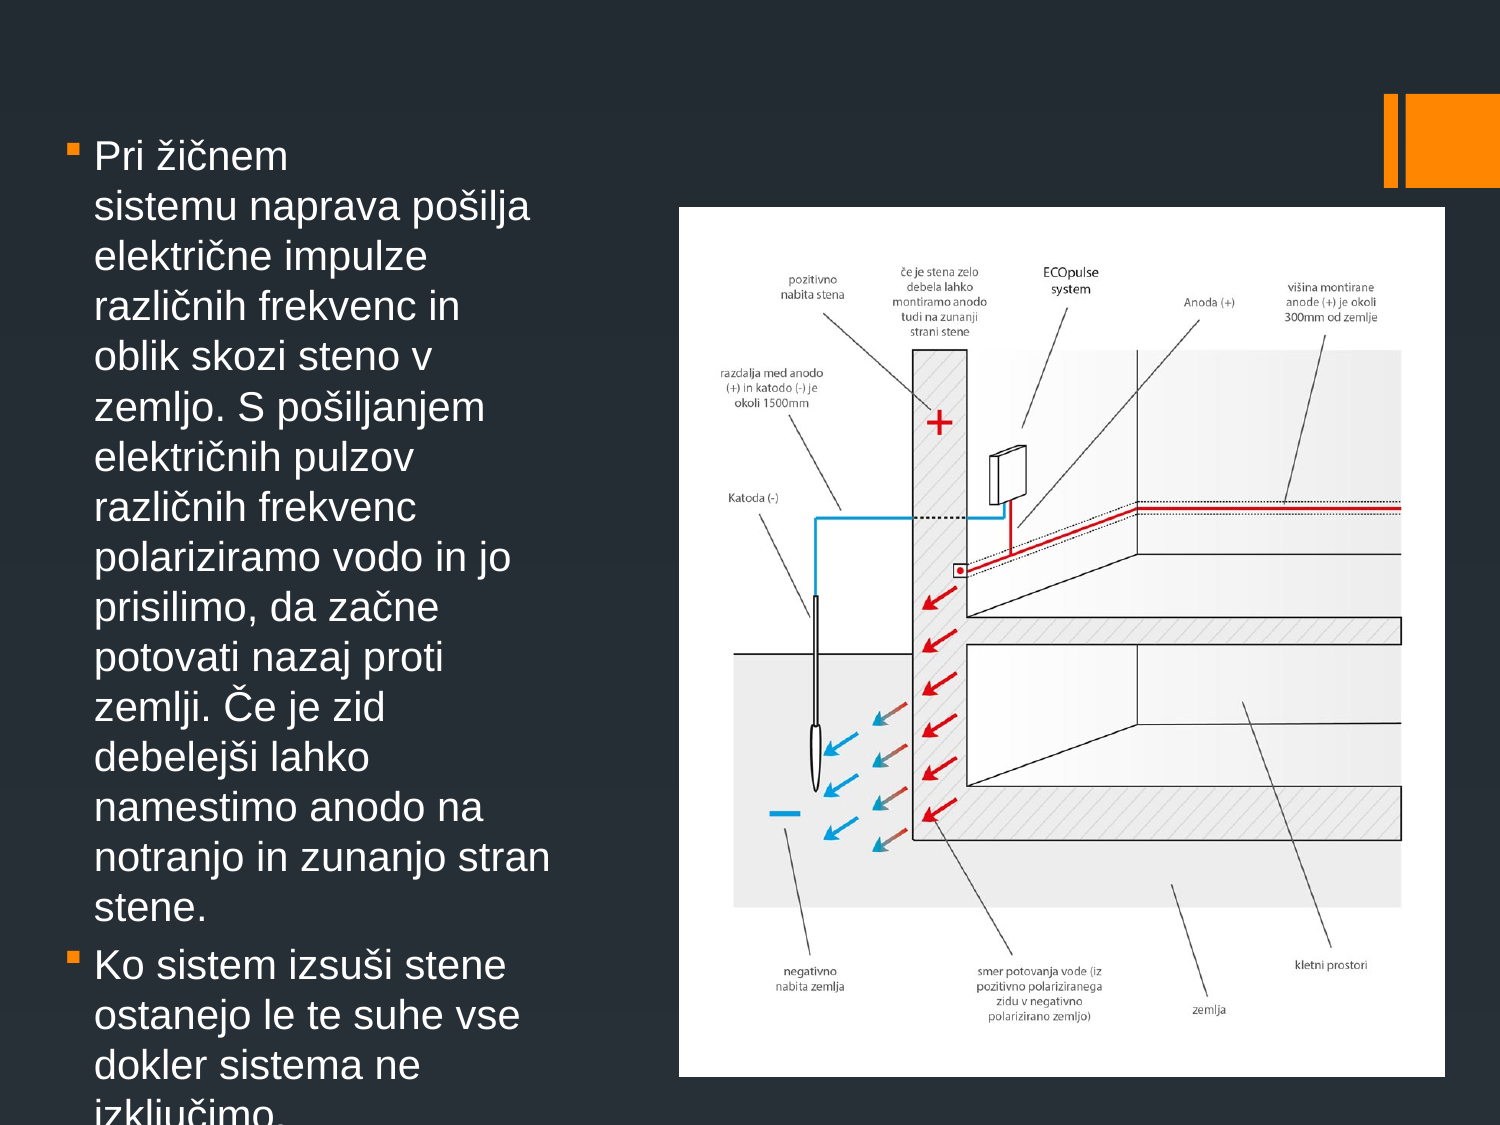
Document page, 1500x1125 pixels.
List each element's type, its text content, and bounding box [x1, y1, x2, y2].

list Pri žičnem sistemu naprava pošilja električne impulze različnih frekvenc in oblik skozi steno v zemljo. S pošiljanjem električnih pulzov različnih frekvenc polariziramo vodo in jo prisilimo, da začne potovati nazaj proti zemlji. Če je zid debelejši lahko namestimo anodo na notranjo in zunanjo stran stene. Ko sistem izsuši stene ostanejo le te suhe vse dokler sistema ne izključimo. [41, 13, 573, 1077]
picture [679, 207, 1445, 1077]
